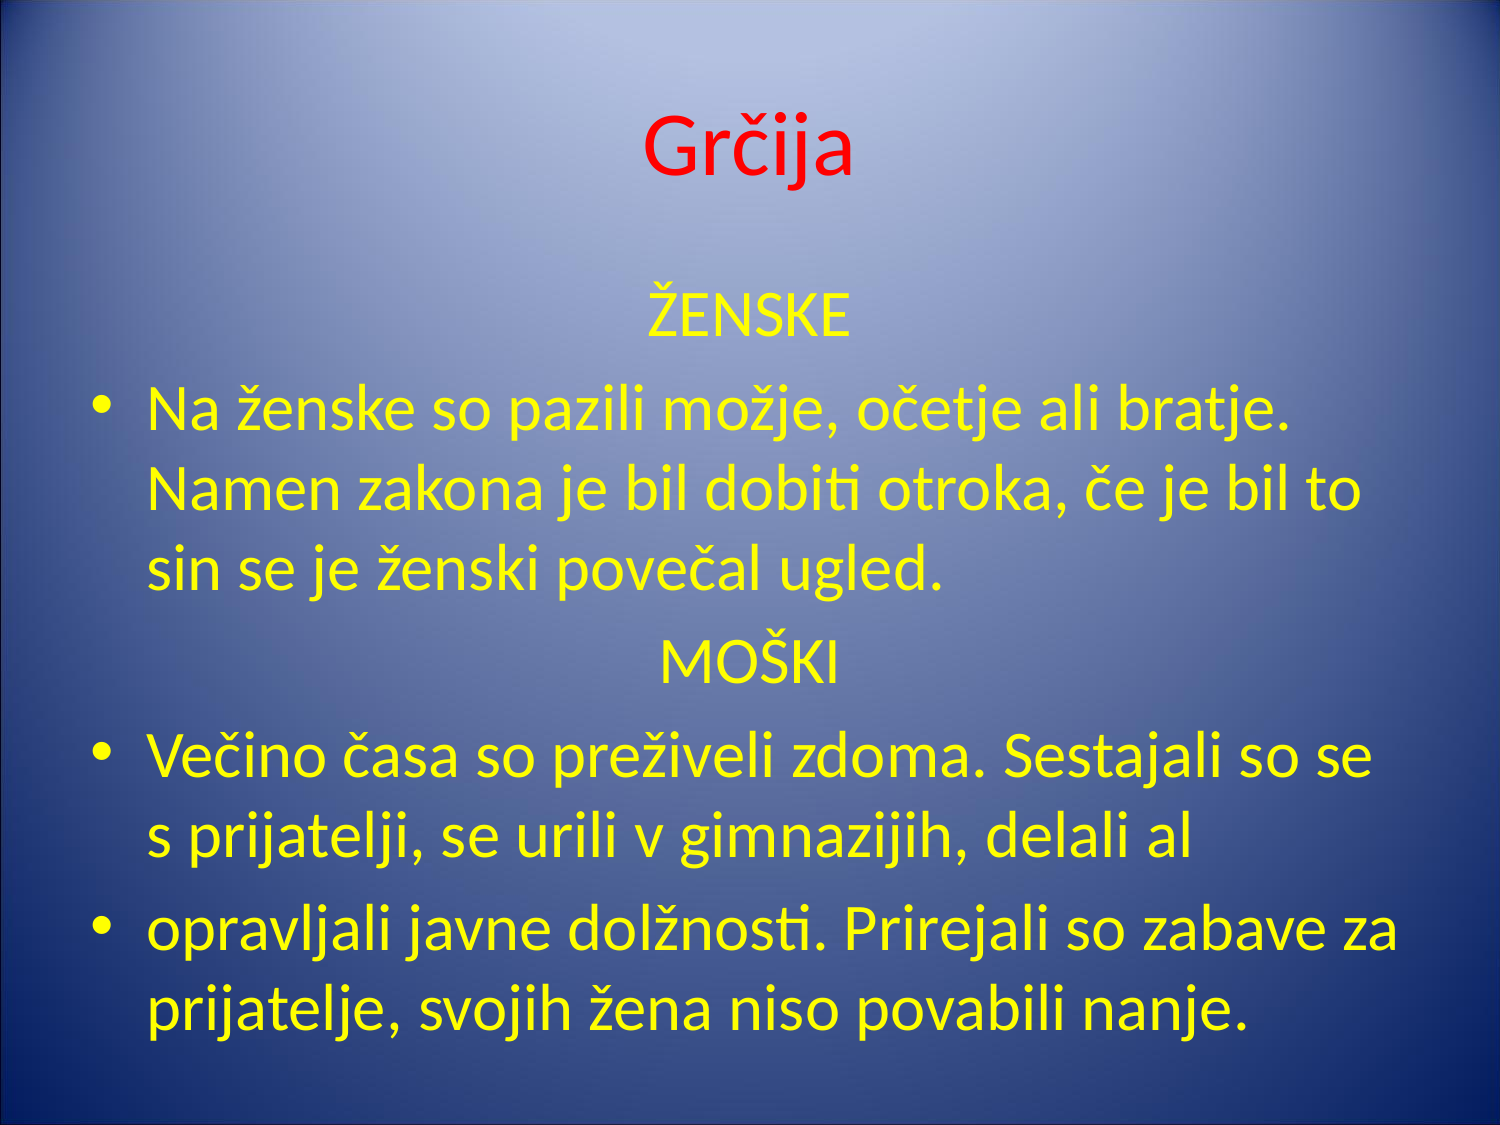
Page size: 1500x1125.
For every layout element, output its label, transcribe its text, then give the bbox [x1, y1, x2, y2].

picture [0, 0, 1500, 1125]
title Grčija [75, 45, 1425, 233]
list ŽENSKE Na ženske so pazili možje, očetje ali bratje. Namen zakona je bil dobiti otroka, če je bil to sin se je ženski povečal ugled. MOŠKI Večino časa so preživeli zdoma. Sestajali so se s prijatelji, se urili v gimnazijih, delali al opravljali javne dolžnosti. Prirejali so zabave za prijatelje, svojih žena niso povabili nanje. [75, 262, 1425, 1059]
